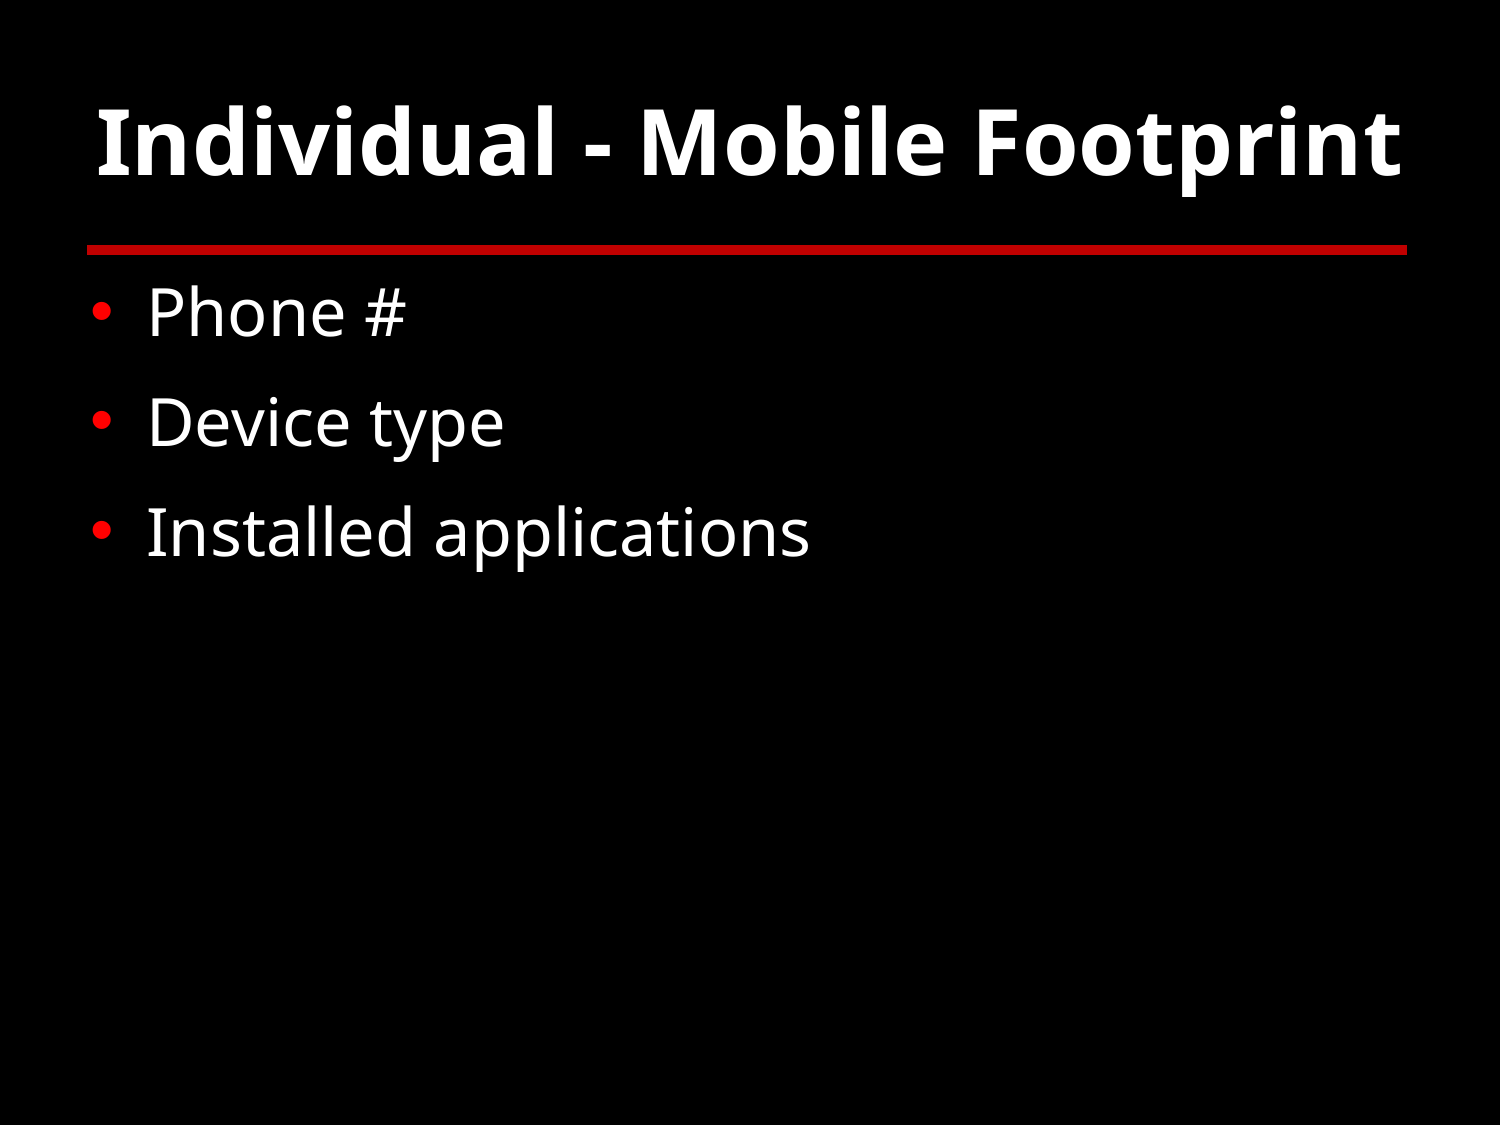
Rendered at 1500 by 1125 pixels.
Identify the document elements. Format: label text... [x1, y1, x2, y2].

list Phone # Device type Installed applications [75, 262, 1425, 1005]
title Individual - Mobile Footprint [75, 45, 1425, 233]
